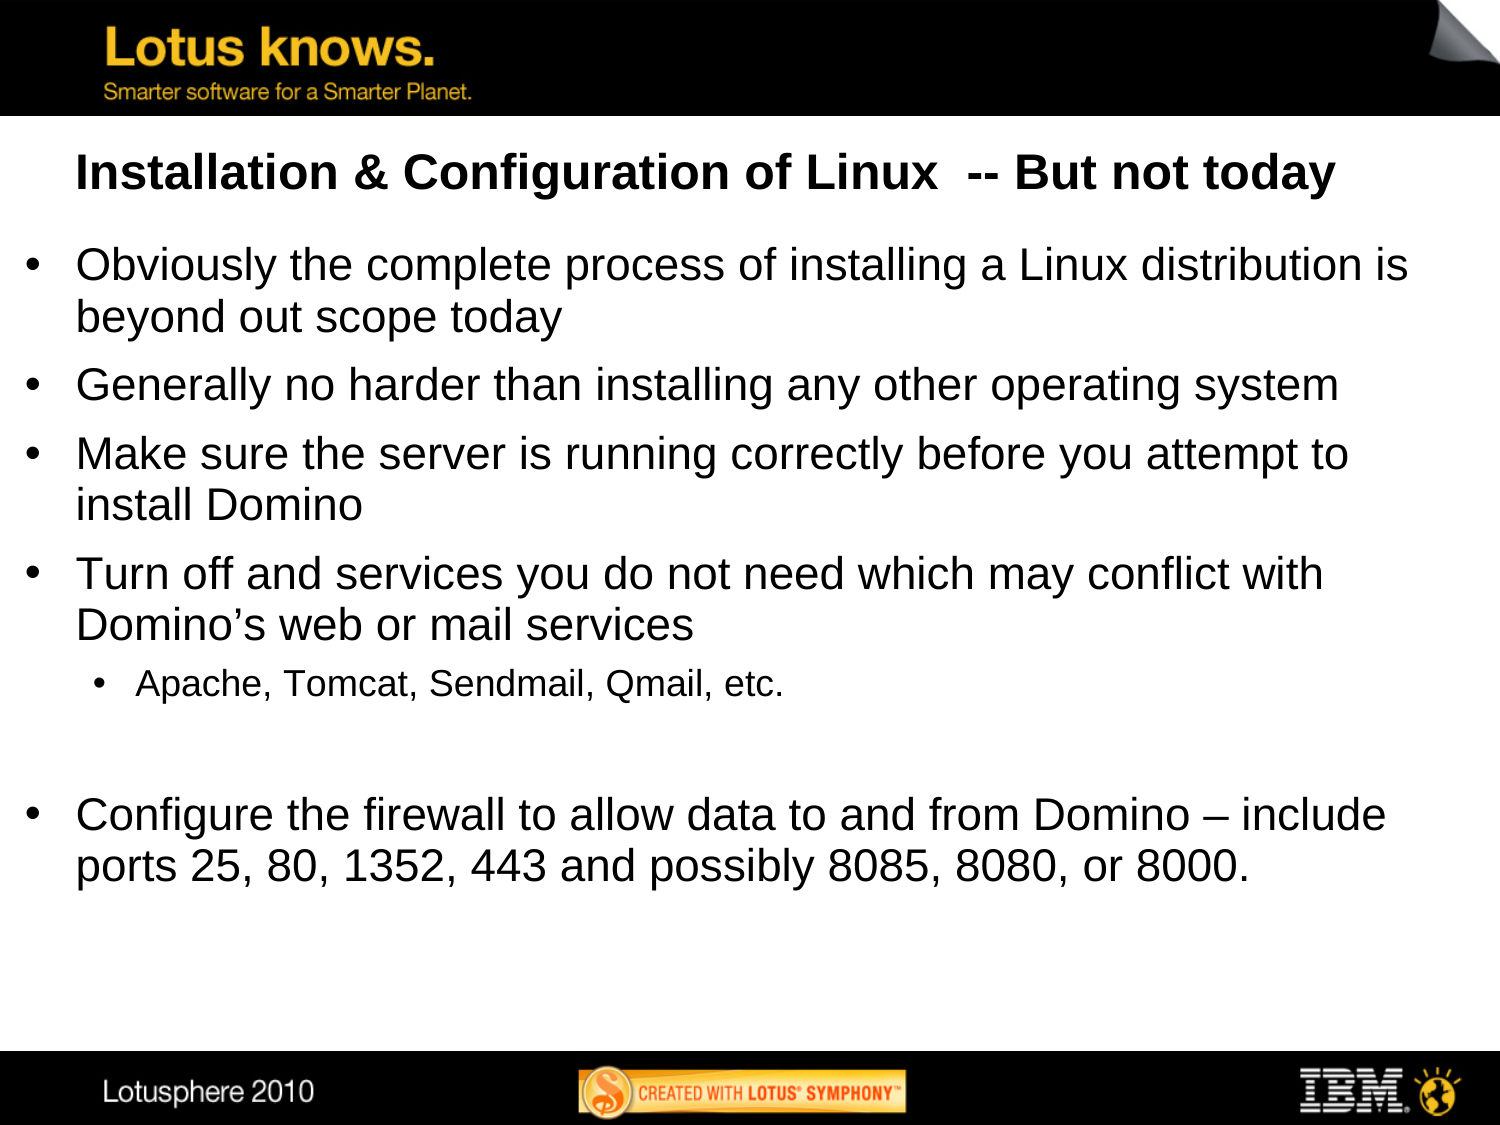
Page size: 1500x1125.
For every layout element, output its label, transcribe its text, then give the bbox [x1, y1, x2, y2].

picture [0, 1053, 1500, 1125]
picture [0, 0, 1500, 114]
list Obviously the complete process of installing a Linux distribution is beyond out scope today Generally no harder than installing any other operating system Make sure the server is running correctly before you attempt to install Domino Turn off and services you do not need which may conflict with Domino’s web or mail services Apache, Tomcat, Sendmail, Qmail, etc. Configure the firewall to allow data to and from Domino – include ports 25, 80, 1352, 443 and possibly 8085, 8080, or 8000. [24, 237, 1476, 1026]
title Installation & Configuration of Linux -- But not today [74, 137, 1475, 200]
